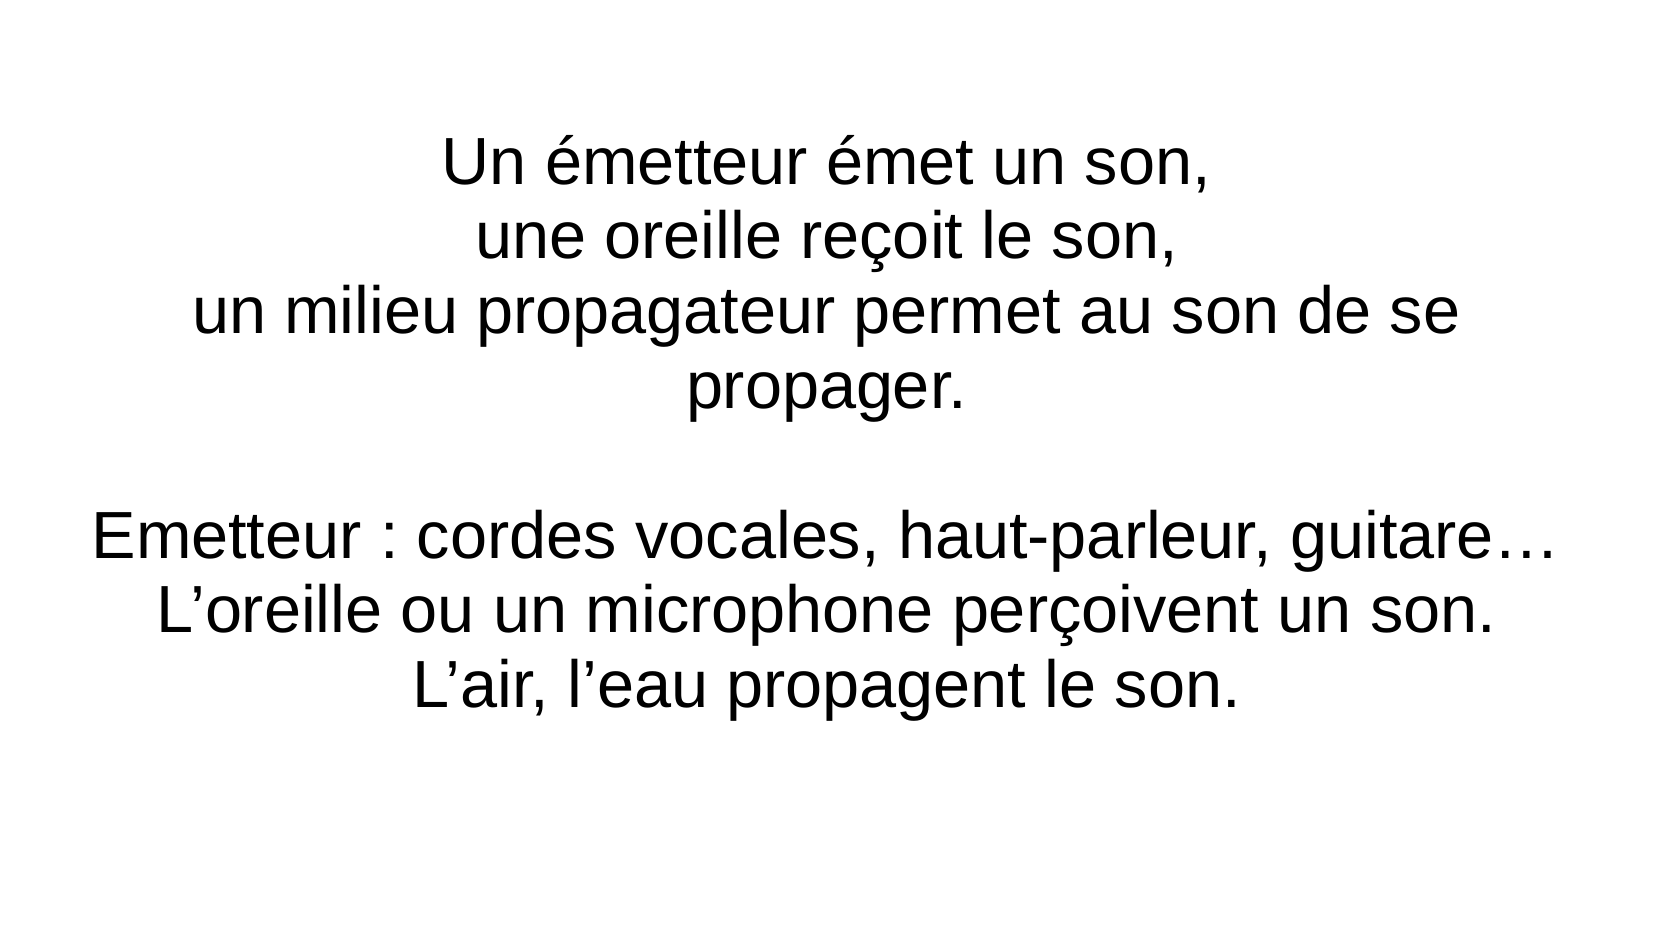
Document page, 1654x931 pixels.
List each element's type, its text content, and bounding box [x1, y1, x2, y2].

subtitle Un émetteur émet un son, une oreille reçoit le son, un milieu propagateur permet au son de se propager. Emetteur : cordes vocales, haut-parleur, guitare… L’oreille ou un microphone perçoivent un son. L’air, l’eau propagent le son. [82, 88, 1571, 758]
